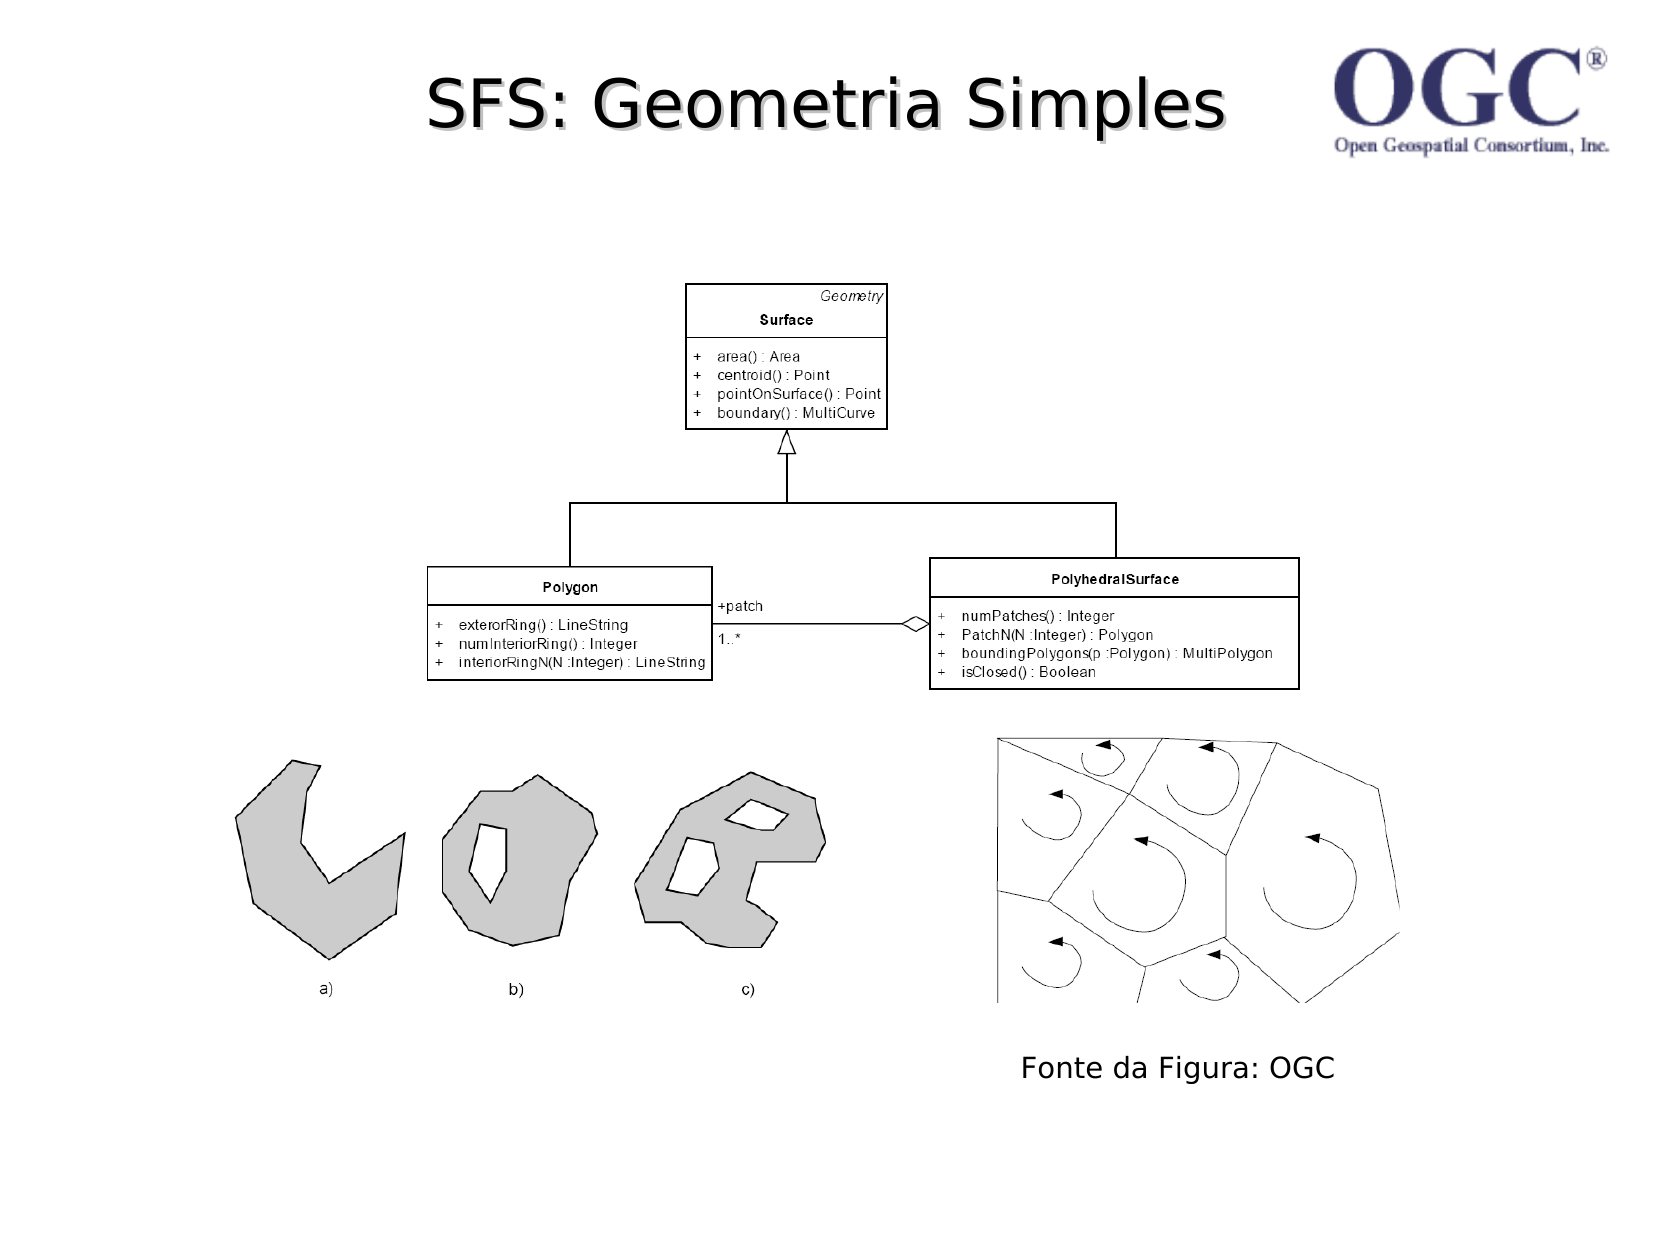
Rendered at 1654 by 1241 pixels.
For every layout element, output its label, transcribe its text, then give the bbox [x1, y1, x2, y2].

text_box Fonte da Figura: OGC [998, 1043, 1359, 1093]
title SFS: Geometria Simples [59, 25, 1595, 184]
picture [1320, 23, 1625, 178]
picture [211, 247, 1400, 1003]
